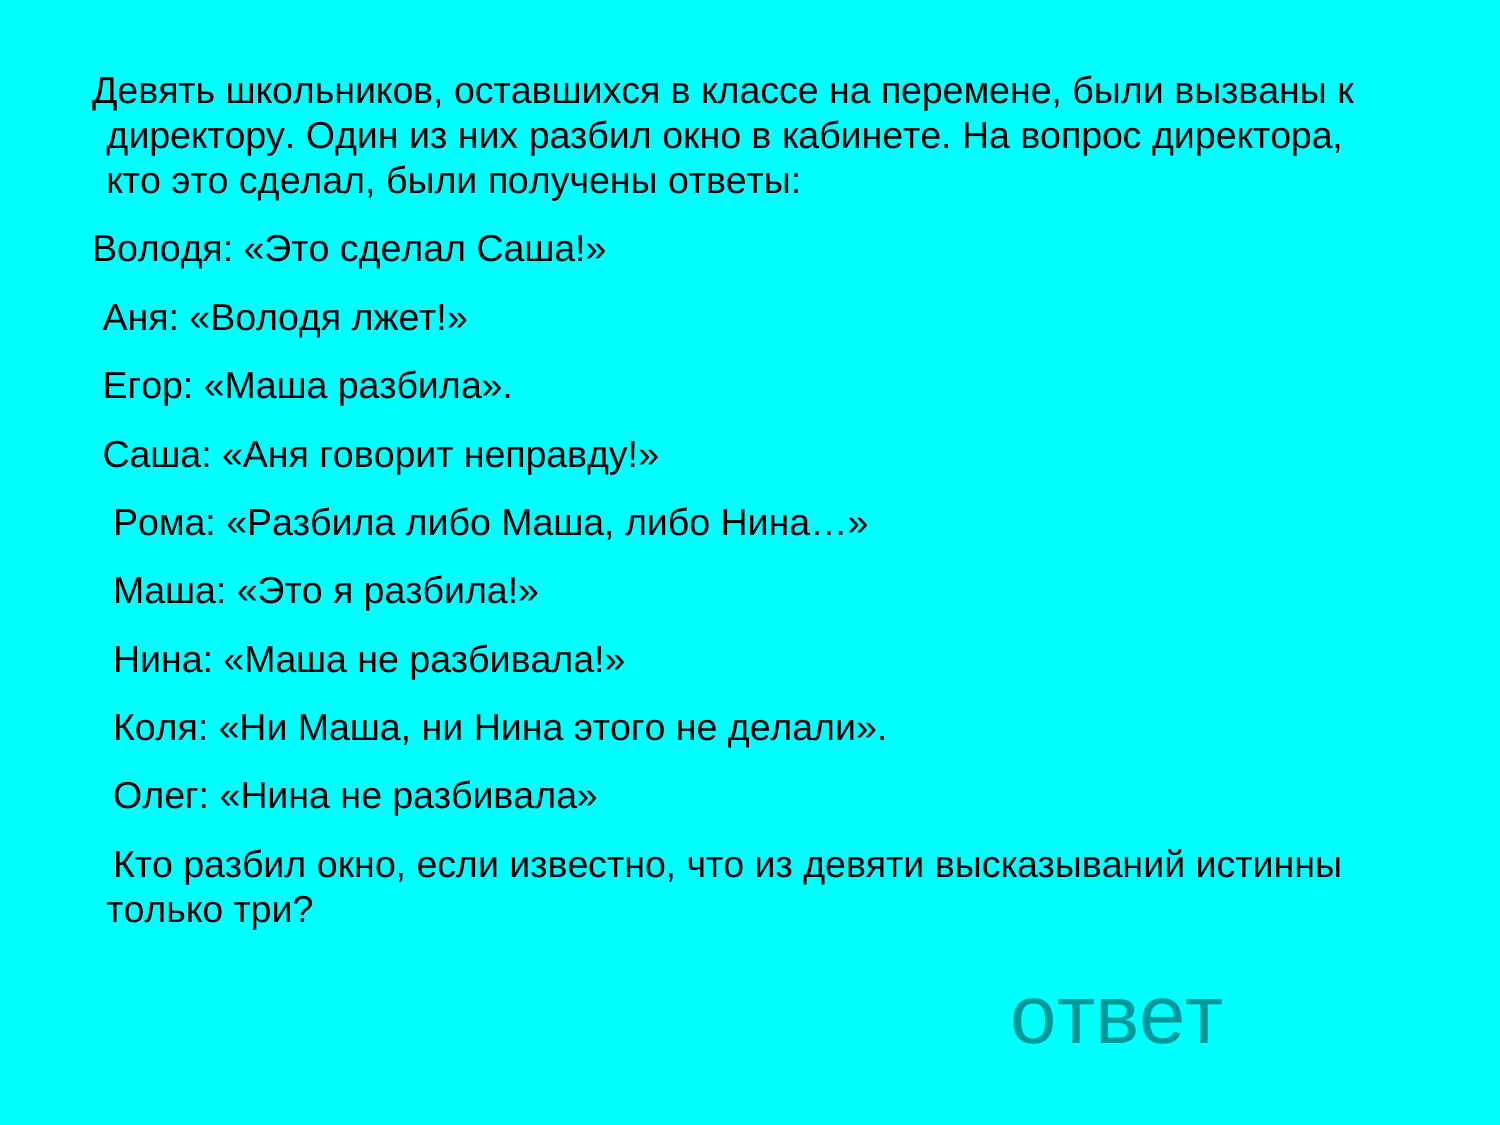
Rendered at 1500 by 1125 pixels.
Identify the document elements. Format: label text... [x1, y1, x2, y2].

list Девять школьников, оставшихся в классе на перемене, были вызваны к директору. Один из них разбил окно в кабинете. На вопрос директора, кто это сделал, были получены ответы: Володя: «Это сделал Саша!» Аня: «Володя лжет!» Егор: «Маша разбила». Саша: «Аня говорит неправду!» Рома: «Разбила либо Маша, либо Нина…» Маша: «Это я разбила!» Нина: «Маша не разбивала!» Коля: «Ни Маша, ни Нина этого не делали». Олег: «Нина не разбивала» Кто разбил окно, если известно, что из девяти высказываний истинны только три? [35, 58, 1386, 1008]
text_box ответ [996, 952, 1294, 1068]
